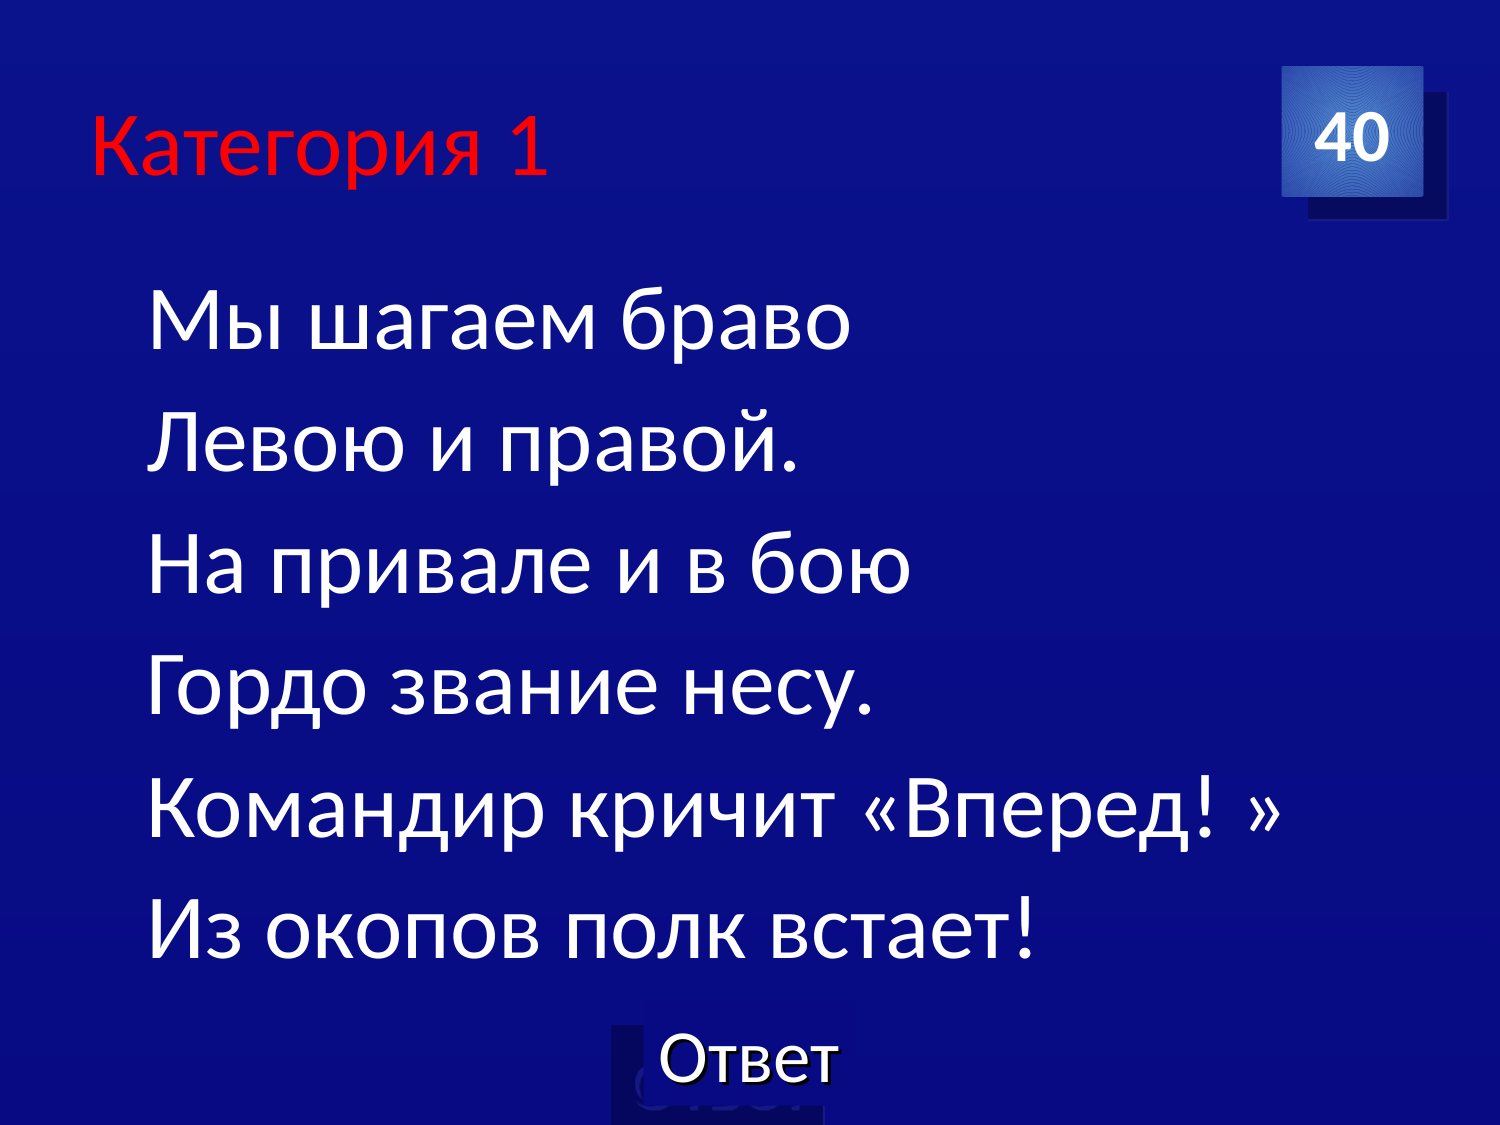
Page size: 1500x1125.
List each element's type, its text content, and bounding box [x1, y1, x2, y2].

title Категория 1 [75, 45, 1258, 233]
text_box 40 [1282, 66, 1423, 196]
list Мы шагаем браво Левою и правой. На привале и в бою Гордо звание несу. Командир кричит «Вперед! » Из окопов полк встает! [75, 262, 1426, 1000]
